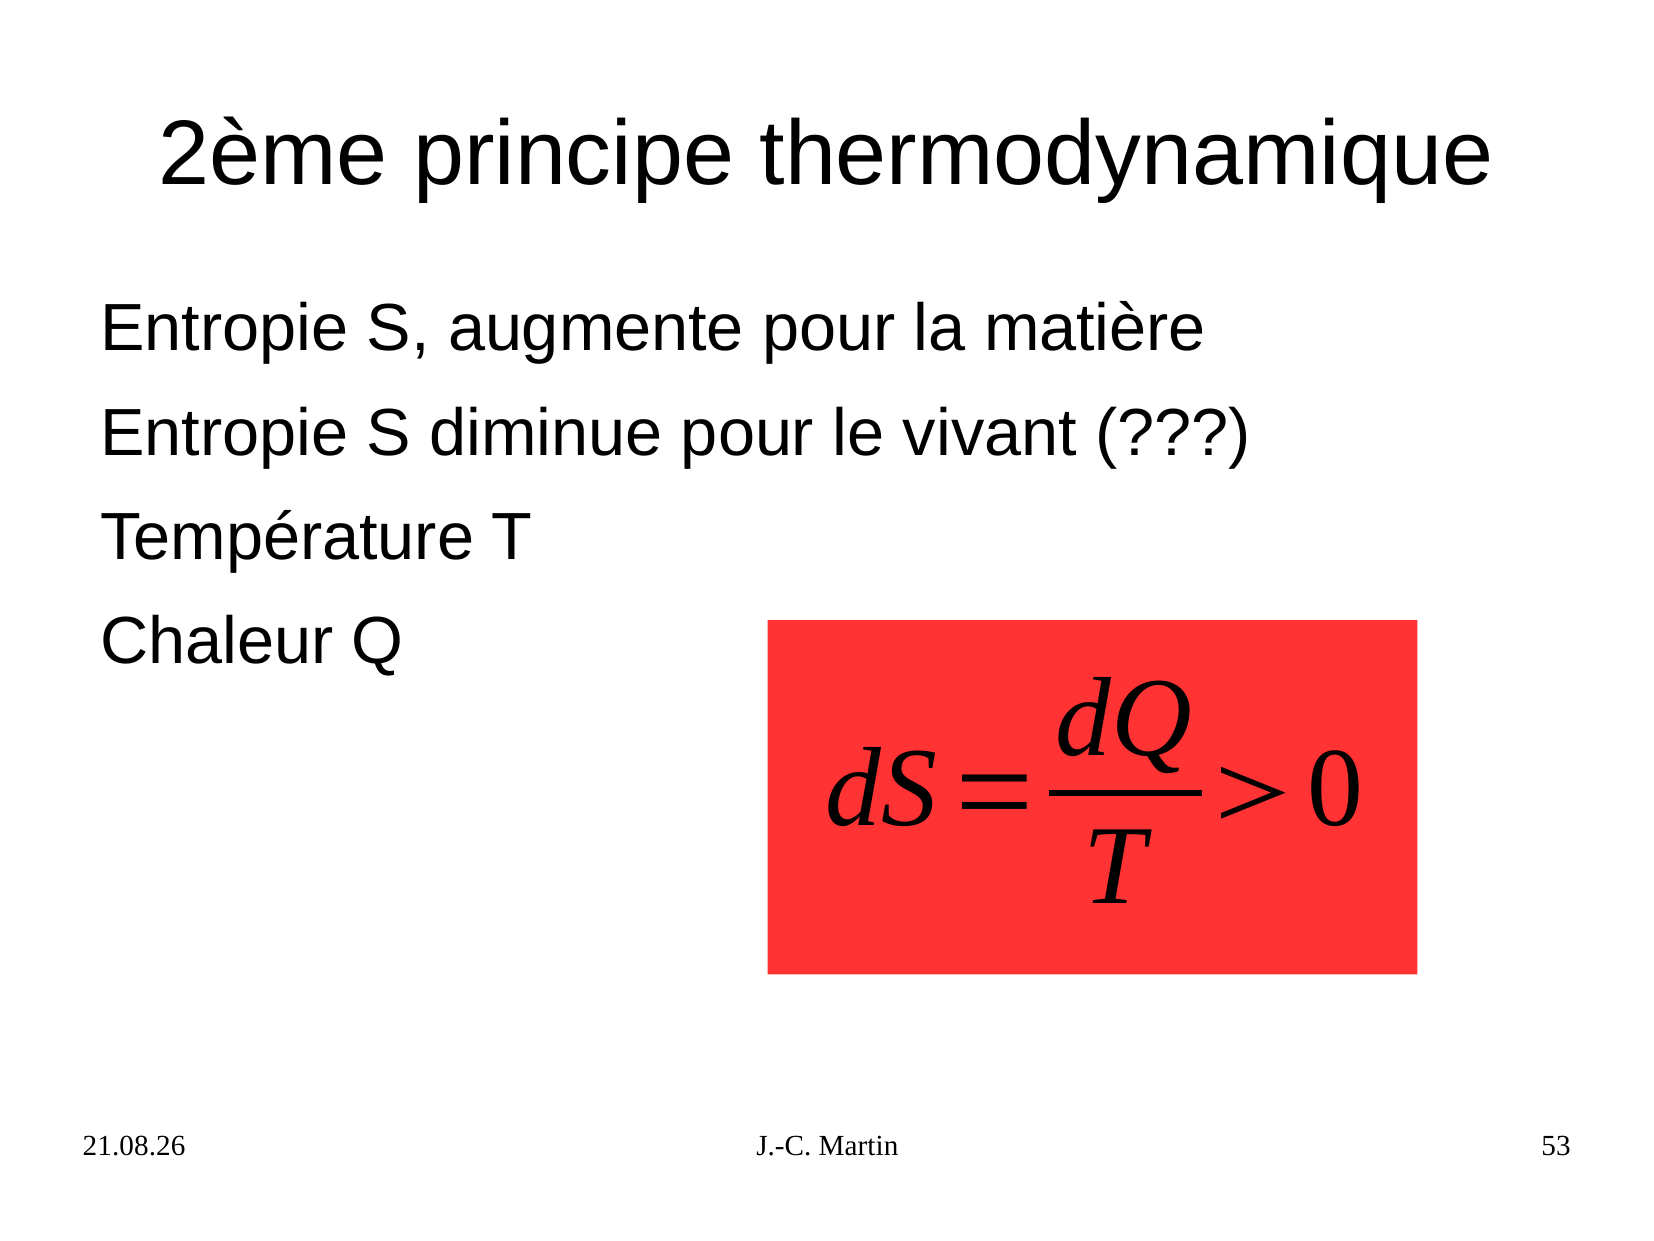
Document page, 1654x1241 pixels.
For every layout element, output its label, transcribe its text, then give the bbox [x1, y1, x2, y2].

list Entropie S, augmente pour la matière Entropie S diminue pour le vivant (???) Température T Chaleur Q [82, 290, 1571, 1109]
chart [797, 649, 1388, 937]
title 2ème principe thermodynamique [82, 49, 1571, 257]
